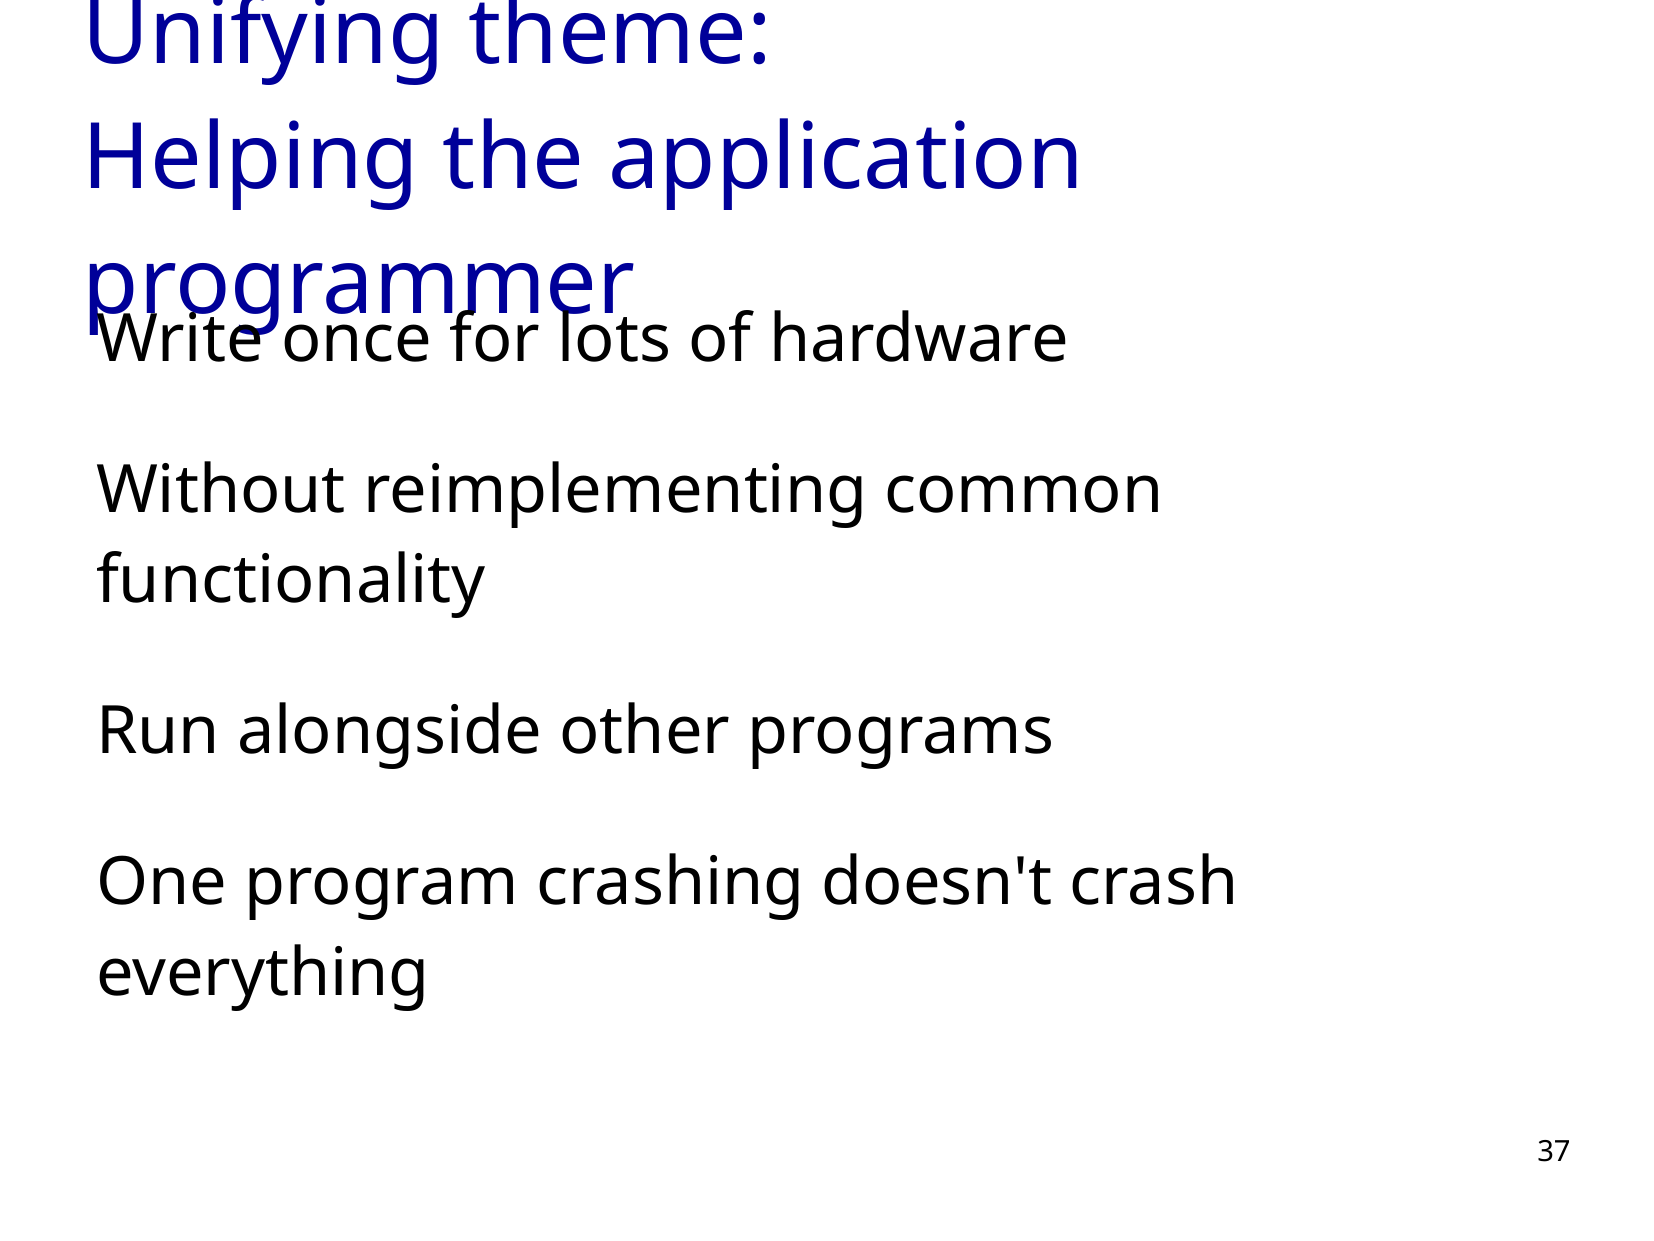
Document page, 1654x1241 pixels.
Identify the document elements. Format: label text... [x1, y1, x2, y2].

list Write once for lots of hardware Without reimplementing common functionality Run alongside other programs One program crashing doesn't crash everything [60, 290, 1571, 1096]
title Unifying theme: Helping the application programmer [82, 49, 1571, 257]
